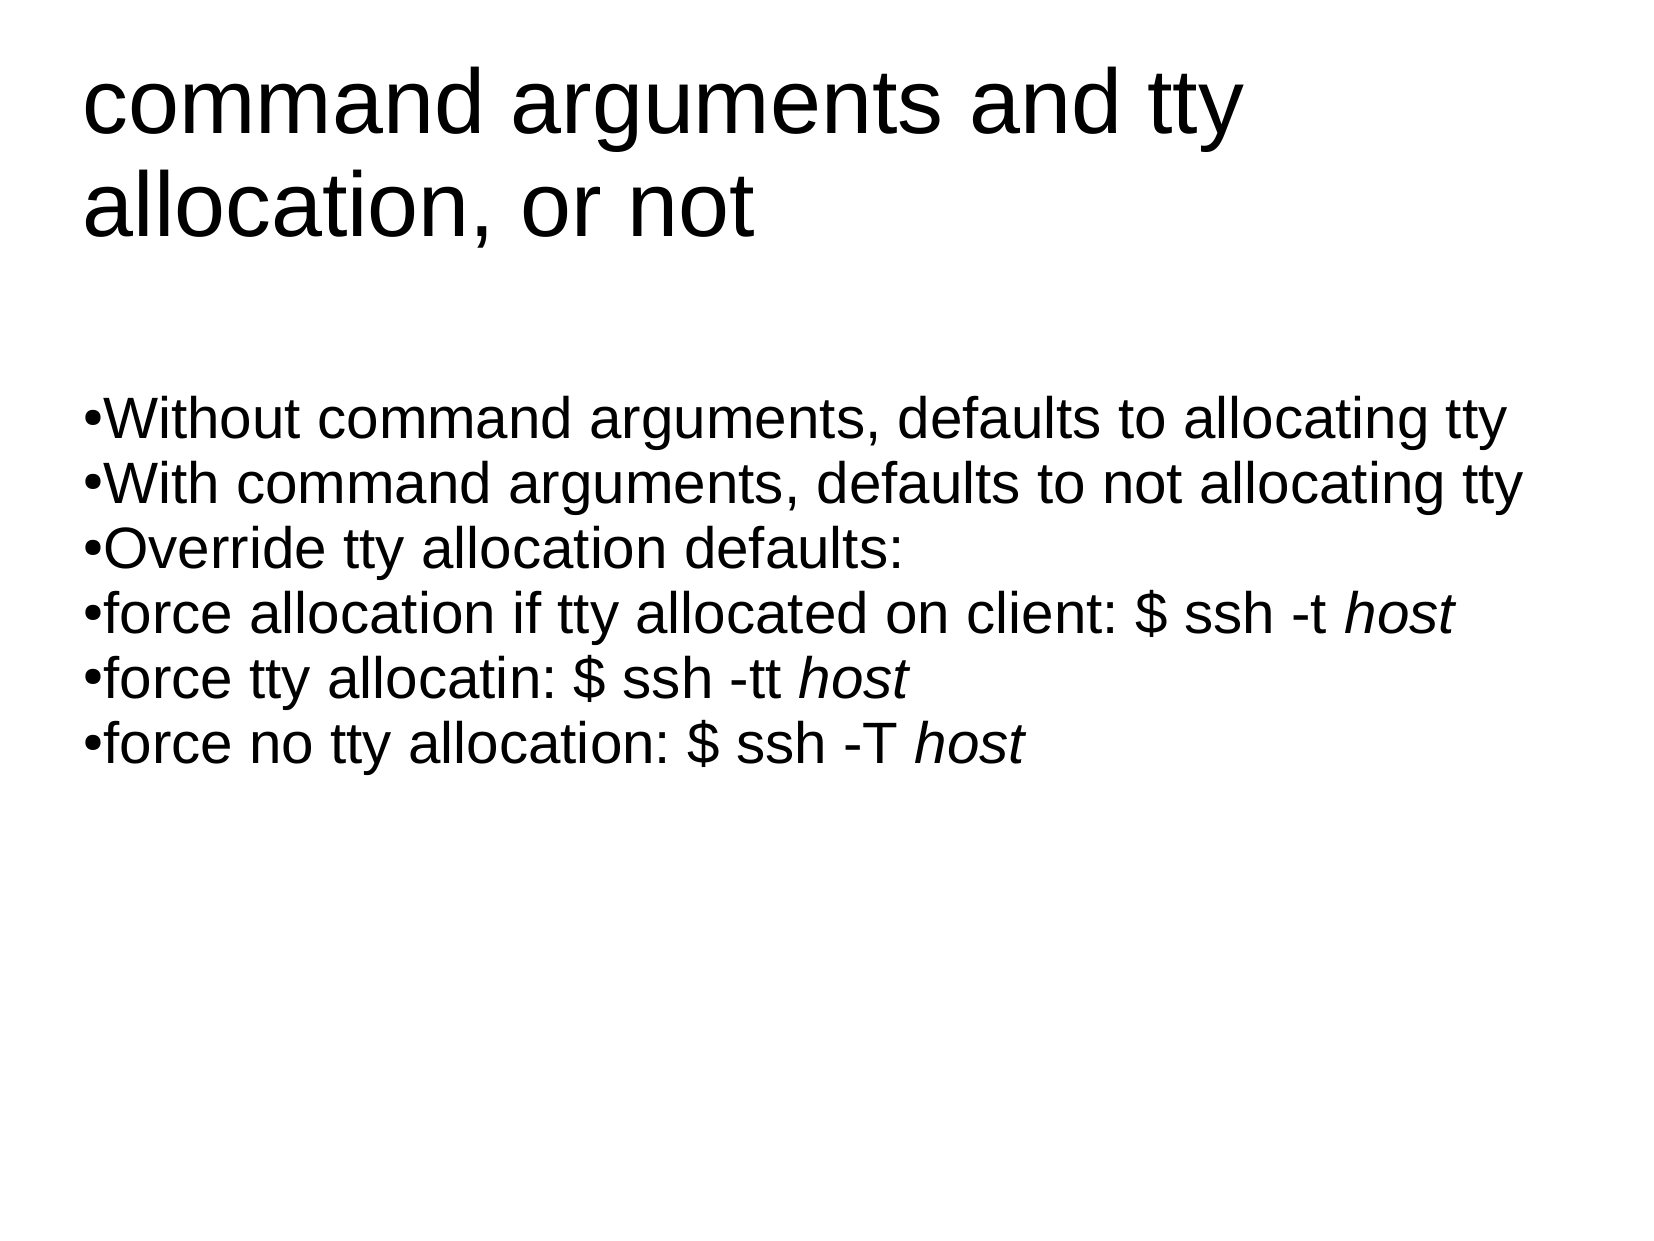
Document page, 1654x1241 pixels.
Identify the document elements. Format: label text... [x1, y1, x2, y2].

title command arguments and tty allocation, or not [82, 50, 1571, 256]
subtitle Without command arguments, defaults to allocating tty With command arguments, defaults to not allocating tty Override tty allocation defaults: force allocation if tty allocated on client: $ ssh -t host force tty allocatin: $ ssh -tt host force no tty allocation: $ ssh -T host [82, 262, 1571, 901]
